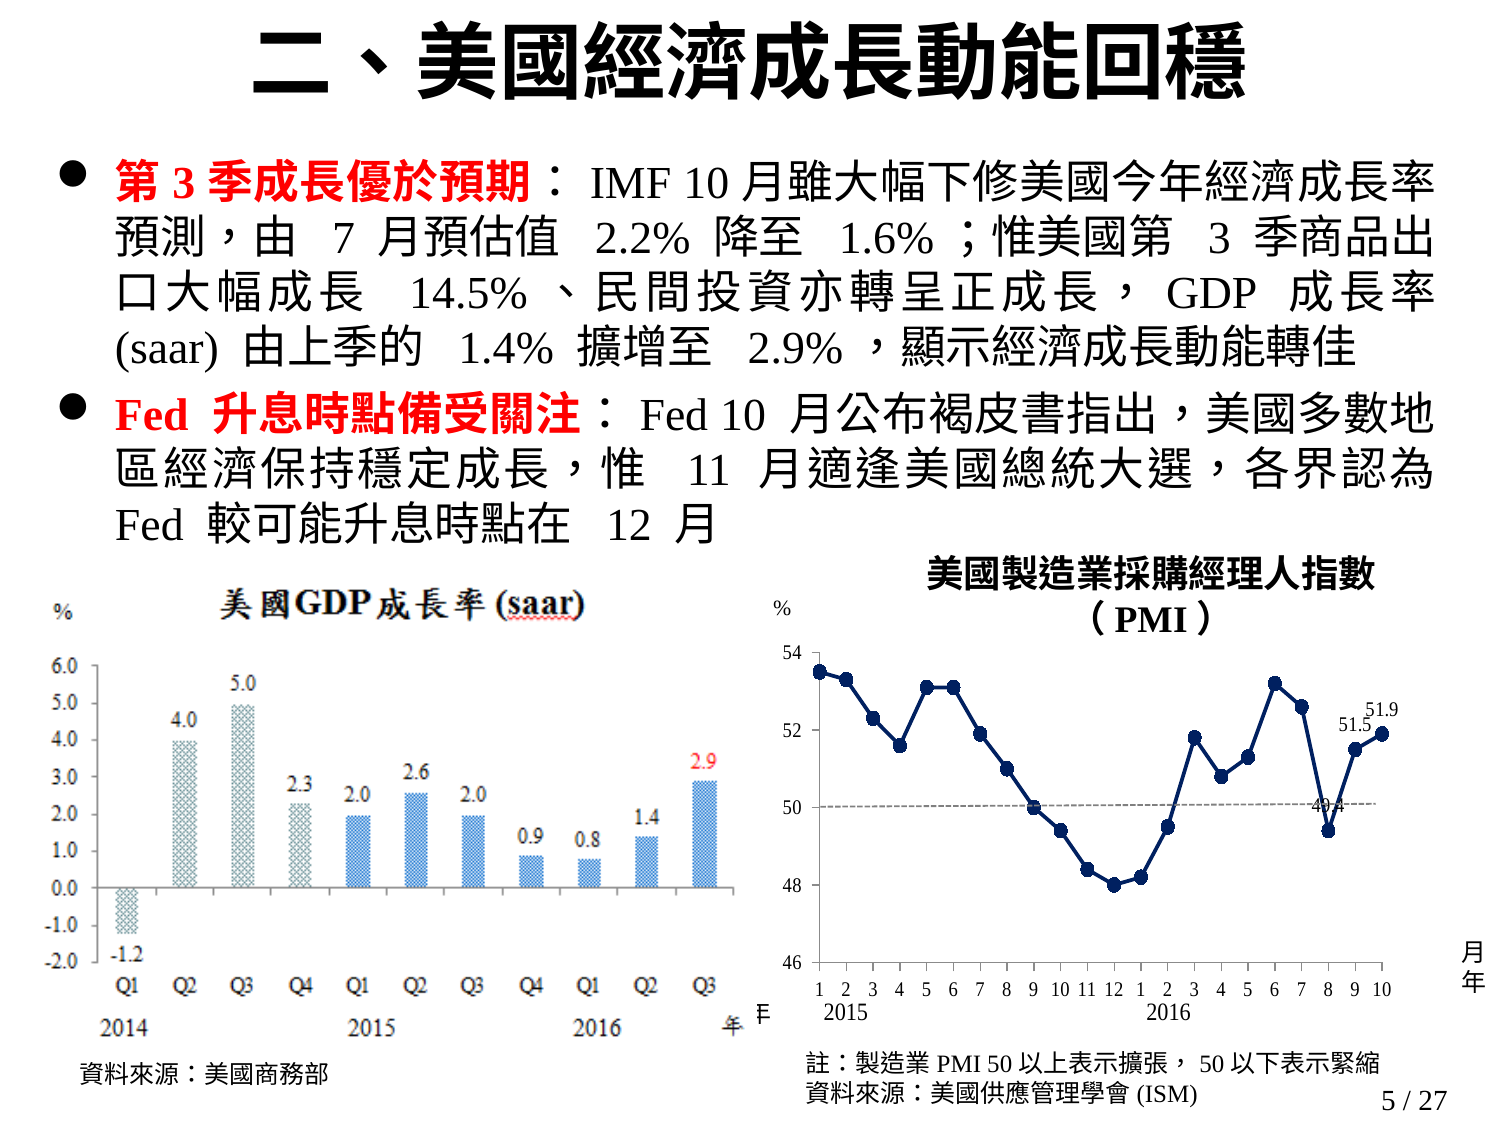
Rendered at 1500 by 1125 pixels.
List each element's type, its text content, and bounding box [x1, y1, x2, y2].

text_box 月 年 [1417, 928, 1500, 1012]
text_box 美國製造業採購經理人指數（PMI） [831, 542, 1471, 648]
text_box 資料來源：美國商務部 [64, 1051, 717, 1097]
text_box 年 [701, 990, 816, 1073]
text_box 註：製造業PMI 50以上表示擴張，50以下表示緊縮 資料來源：美國供應管理學會(ISM) [790, 1040, 1500, 1115]
text_box 二、美國經濟成長動能回穩 [99, 1, 1399, 133]
chart [770, 595, 1480, 1040]
text_box % [758, 586, 849, 628]
text_box 第3季成長優於預期：IMF 10月雖大幅下修美國今年經濟成長率預測，由 7 月預估值 2.2% 降至 1.6%；惟美國第 3 季商品出口大幅成長 14.5%、民間投資亦轉呈正成長，GDP 成長率 (saar) 由上季的 1.4% 擴增至 2.9%，顯示經濟成長動能轉佳 Fed 升息時點備受關注：Fed 10 月公布褐皮書指出，美國多數地區經濟保持穩定成長，惟 11 月適逢美國總統大選，各界認為 Fed 較可能升息時點在 12 月 [24, 132, 1457, 525]
picture [31, 578, 757, 1047]
